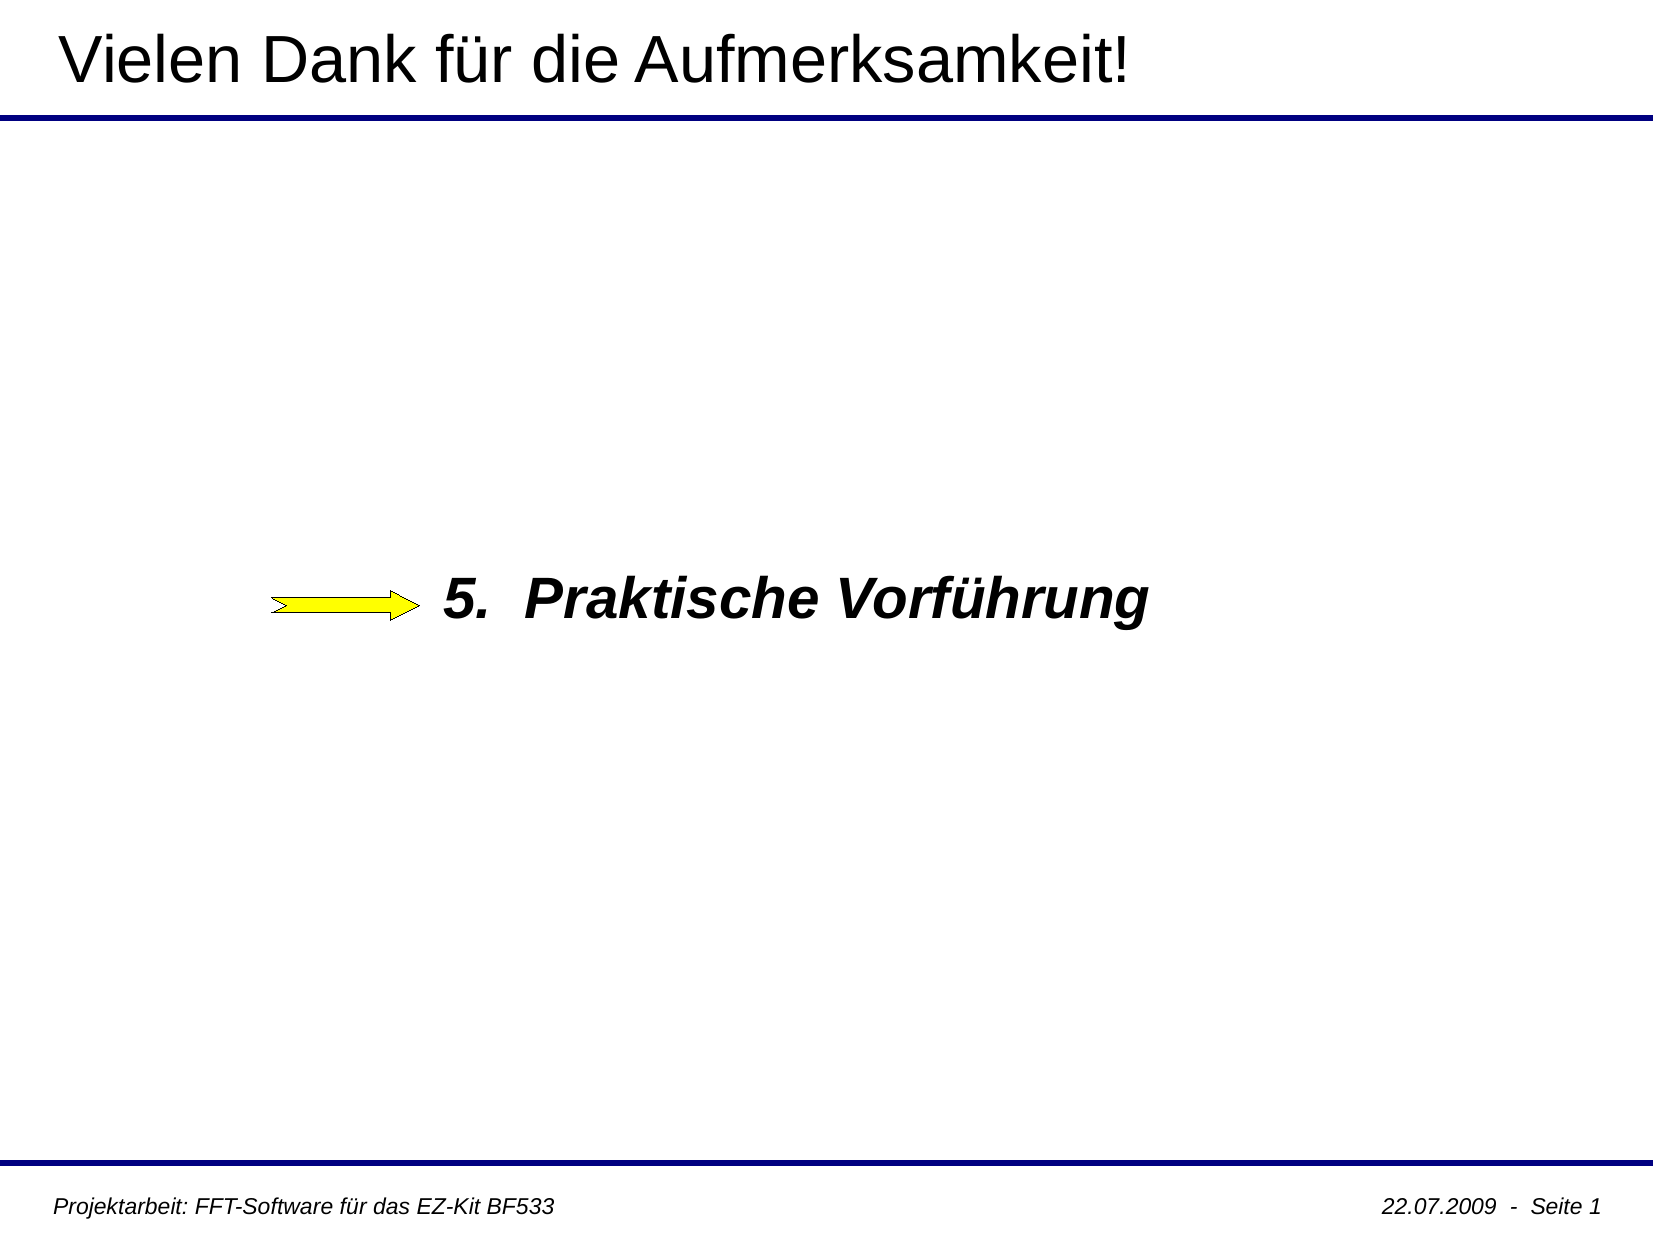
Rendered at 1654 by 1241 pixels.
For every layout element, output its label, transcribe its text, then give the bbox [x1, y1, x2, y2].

title Vielen Dank für die Aufmerksamkeit! [58, 0, 1654, 119]
list 5. Praktische Vorführung [59, 160, 1536, 1093]
text_box [271, 590, 420, 621]
title Projektarbeit: FFT-Software für das EZ-Kit BF533 22.07.2009 - Seite 1 [53, 1191, 1654, 1222]
